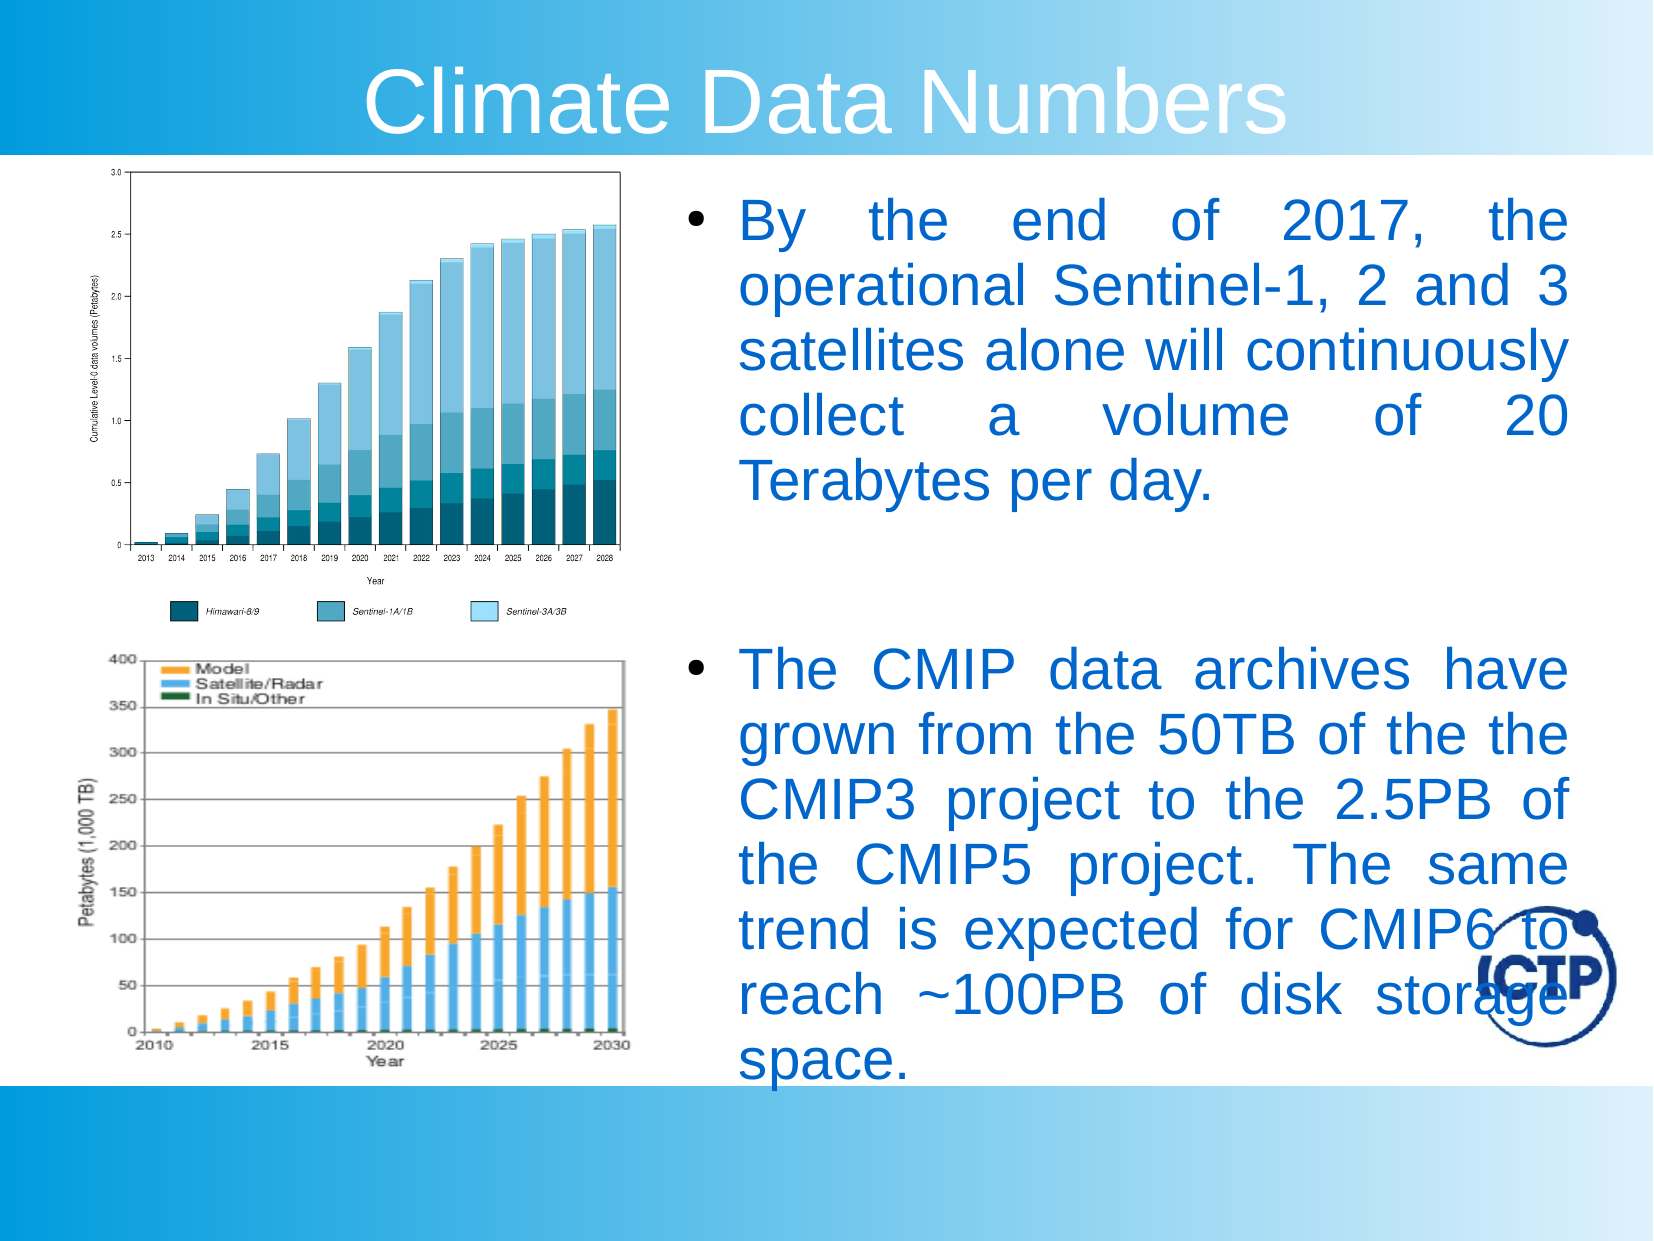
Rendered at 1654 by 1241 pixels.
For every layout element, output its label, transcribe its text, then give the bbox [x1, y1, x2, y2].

picture [47, 167, 658, 1074]
picture [1470, 899, 1626, 1065]
list By the end of 2017, the operational Sentinel-1, 2 and 3 satellites alone will continuously collect a volume of 20 Terabytes per day. The CMIP data archives have grown from the 50TB of the the CMIP3 project to the 2.5PB of the CMIP5 project. The same trend is expected for CMIP6 to reach ~100PB of disk storage space. [668, 187, 1571, 1010]
title Climate Data Numbers [82, 49, 1571, 155]
